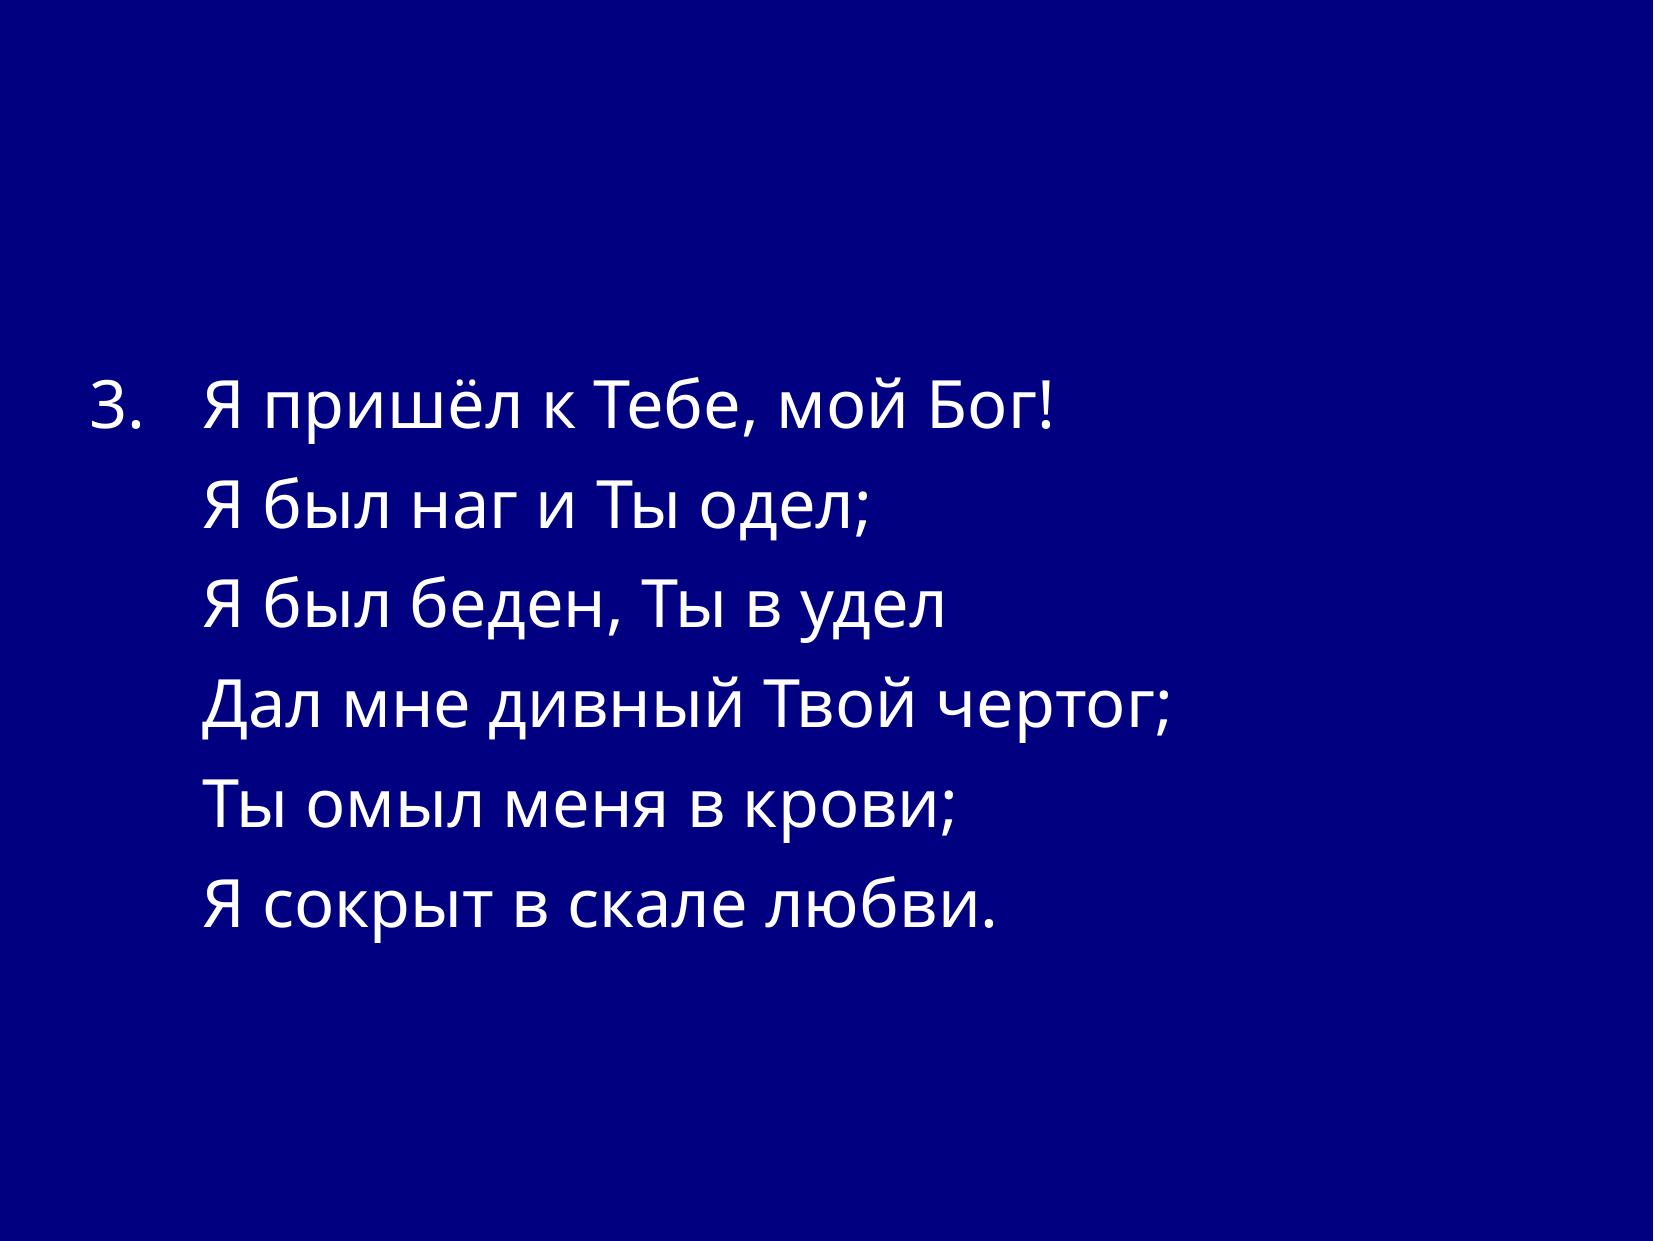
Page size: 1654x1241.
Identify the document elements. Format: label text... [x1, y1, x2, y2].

text_box 3. Я пришёл к Тебе, мой Бог! Я был наг и Ты одел; Я был беден, Ты в удел Дал мне дивный Твой чертог; Ты омыл меня в крови; Я сокрыт в скале любви. [75, 150, 1576, 1163]
